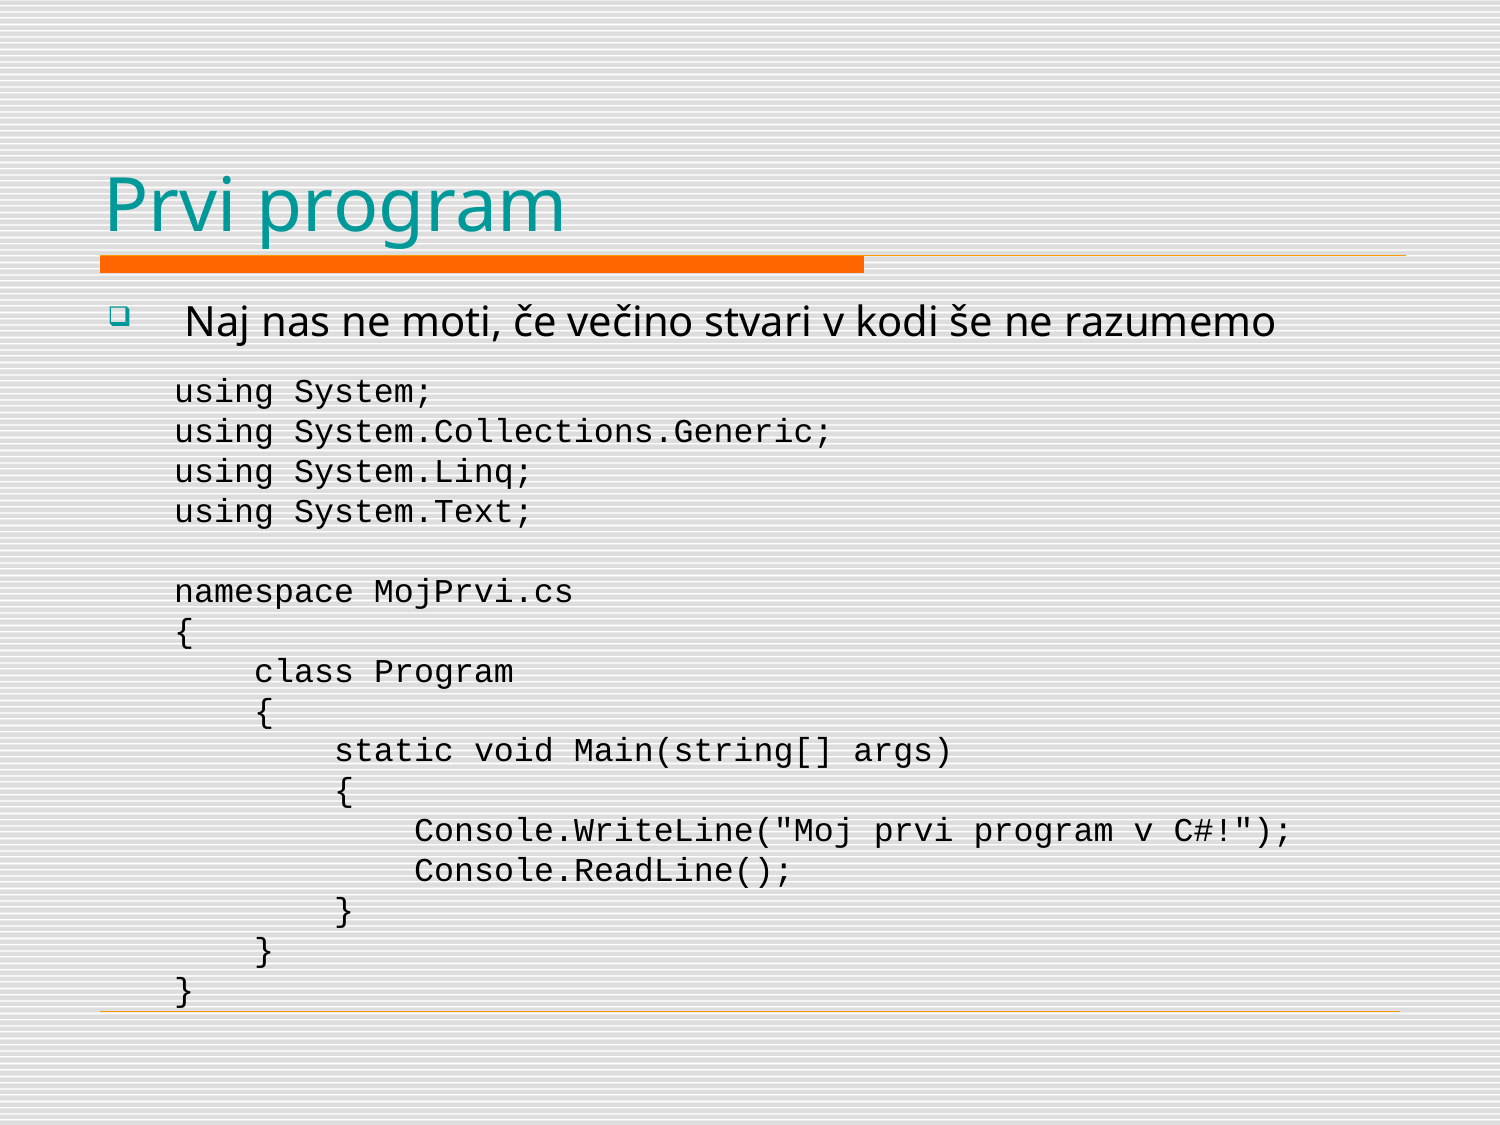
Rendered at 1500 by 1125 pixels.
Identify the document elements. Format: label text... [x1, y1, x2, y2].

text_box using System; using System.Collections.Generic; using System.Linq; using System.Text; namespace MojPrvi.cs { class Program { static void Main(string[] args) { Console.WriteLine("Moj prvi program v C#!"); Console.ReadLine(); } } } [159, 361, 1377, 1016]
title Prvi program [88, 54, 1401, 255]
picture [0, 0, 1500, 1125]
list Naj nas ne moti, če večino stvari v kodi še ne razumemo [92, 287, 1406, 988]
